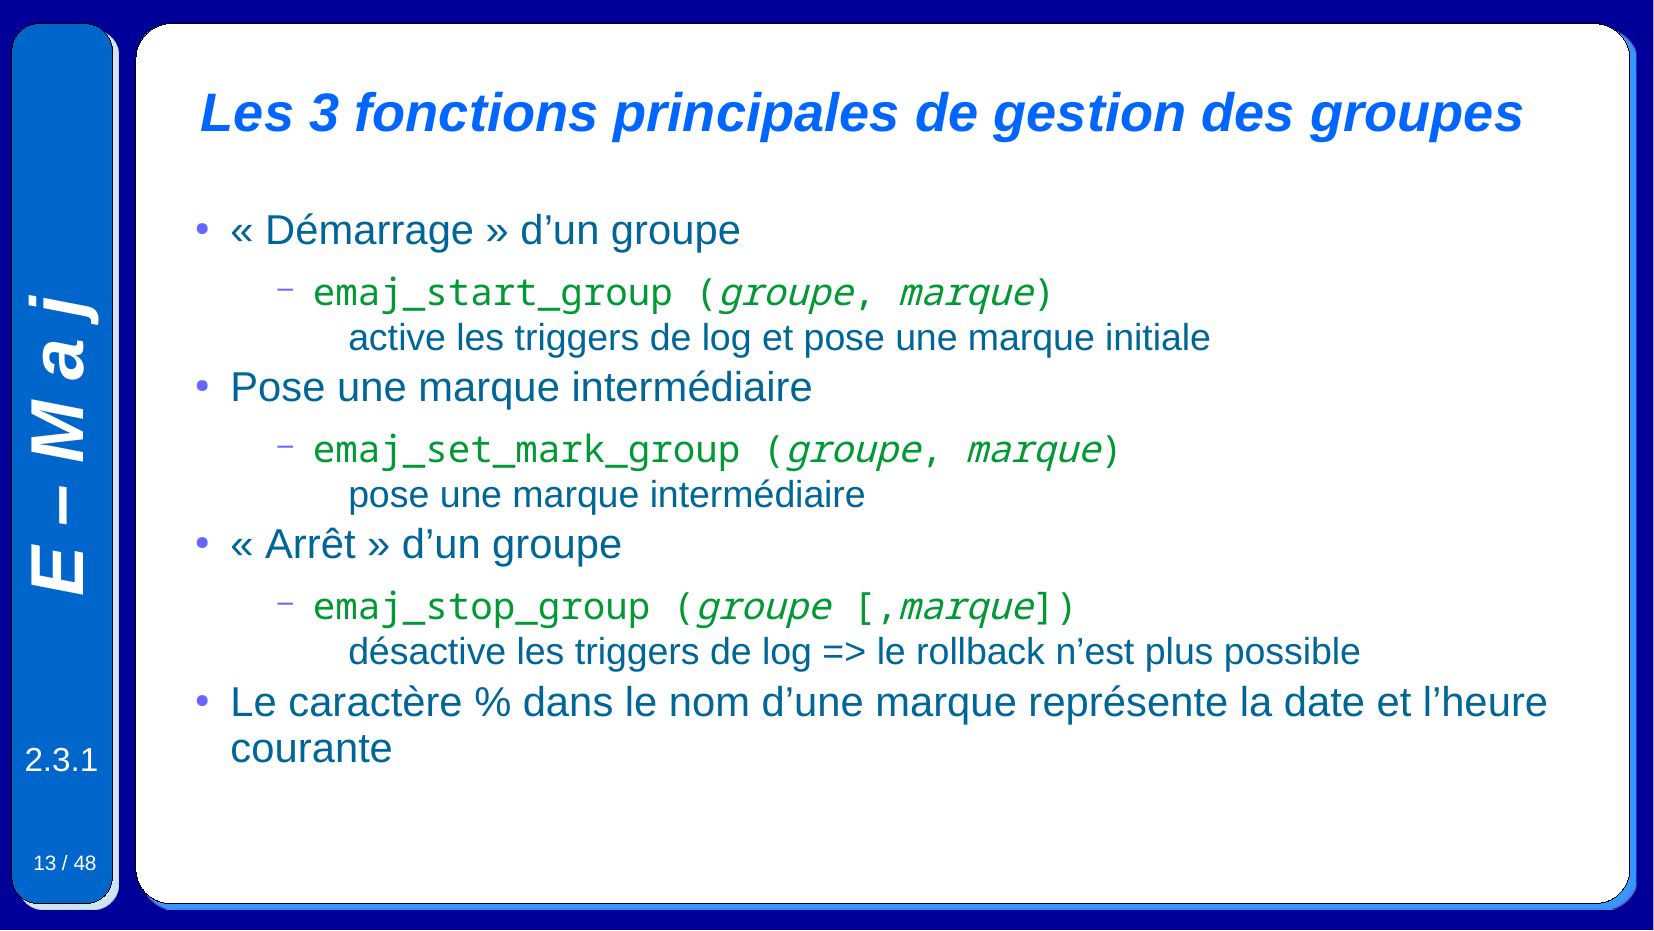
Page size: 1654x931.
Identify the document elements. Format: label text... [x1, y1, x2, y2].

list « Démarrage » d’un groupe emaj_start_group (groupe, marque) active les triggers de log et pose une marque initiale Pose une marque intermédiaire emaj_set_mark_group (groupe, marque) pose une marque intermédiaire « Arrêt » d’un groupe emaj_stop_group (groupe [,marque]) désactive les triggers de log => le rollback n’est plus possible Le caractère % dans le nom d’une marque représente la date et l’heure courante [177, 206, 1587, 854]
title Les 3 fonctions principales de gestion des groupes [200, 34, 1575, 191]
